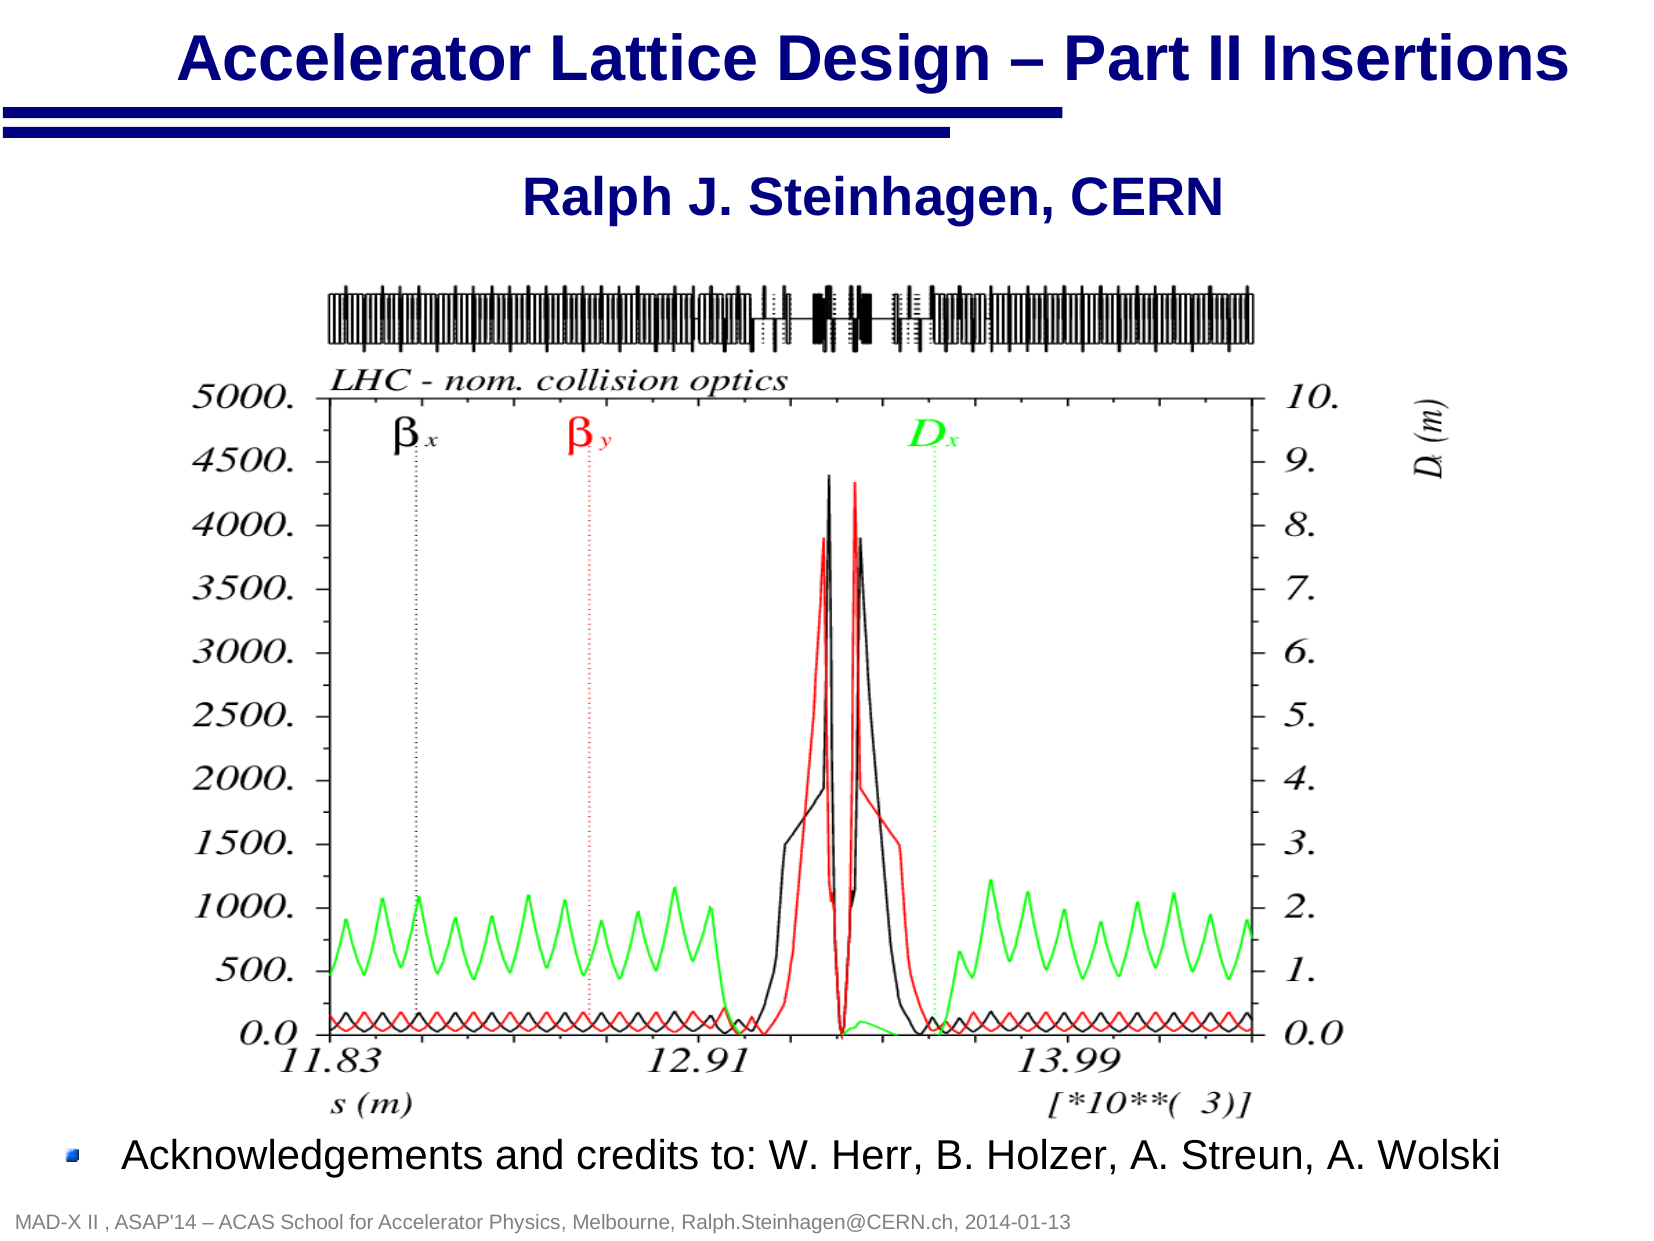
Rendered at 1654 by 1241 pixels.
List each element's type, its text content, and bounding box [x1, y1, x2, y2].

list Acknowledgements and credits to: W. Herr, B. Holzer, A. Streun, A. Wolski [65, 192, 1628, 1205]
title Accelerator Lattice Design – Part II Insertions Ralph J. Steinhagen, CERN [165, 0, 1583, 192]
picture [177, 277, 1465, 1128]
